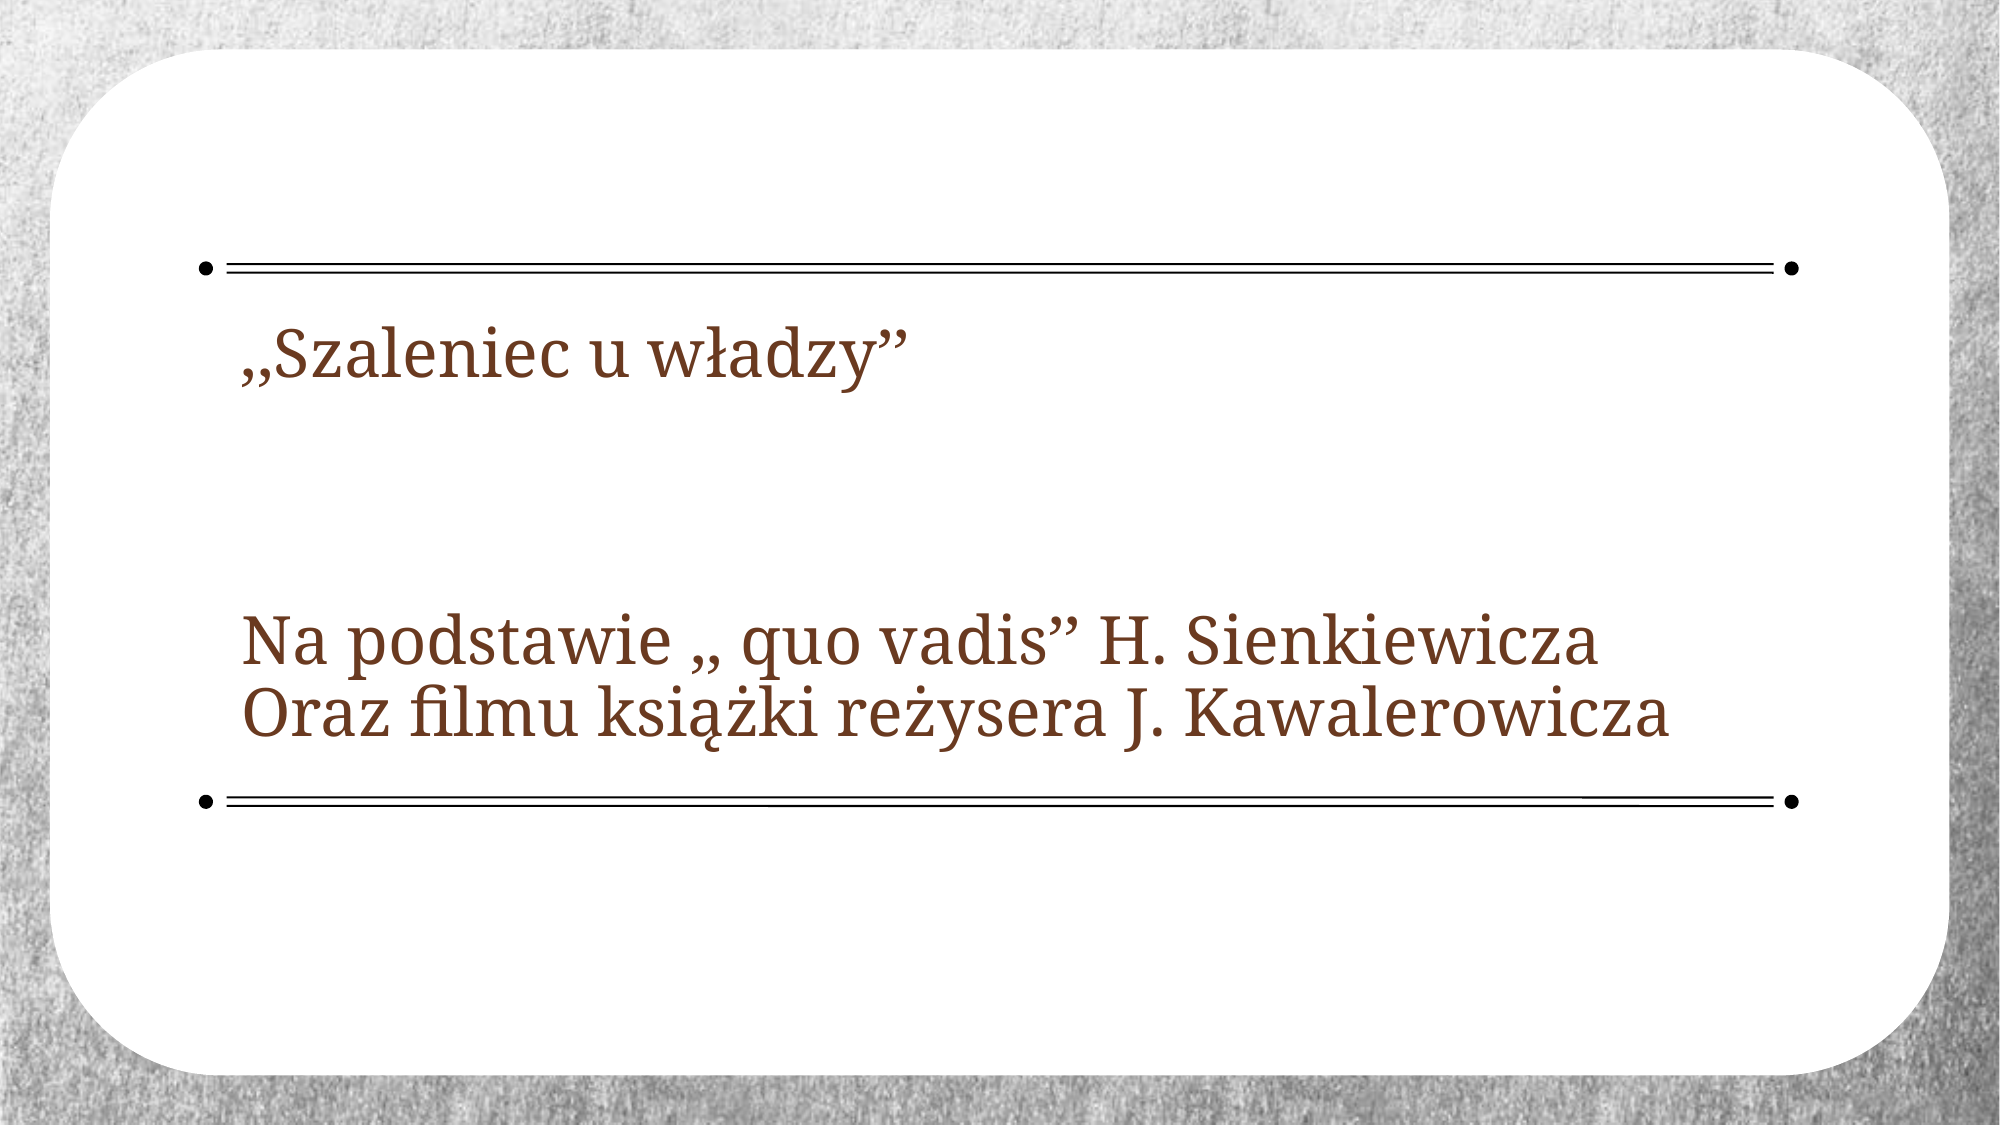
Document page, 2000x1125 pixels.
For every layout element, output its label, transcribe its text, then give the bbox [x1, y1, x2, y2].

title ,,Szaleniec u władzy’’ [225, 312, 1774, 580]
subtitle Na podstawie ,, quo vadis’’ H. Sienkiewicza Oraz filmu książki reżysera J. Kawalerowicza [226, 599, 1774, 763]
